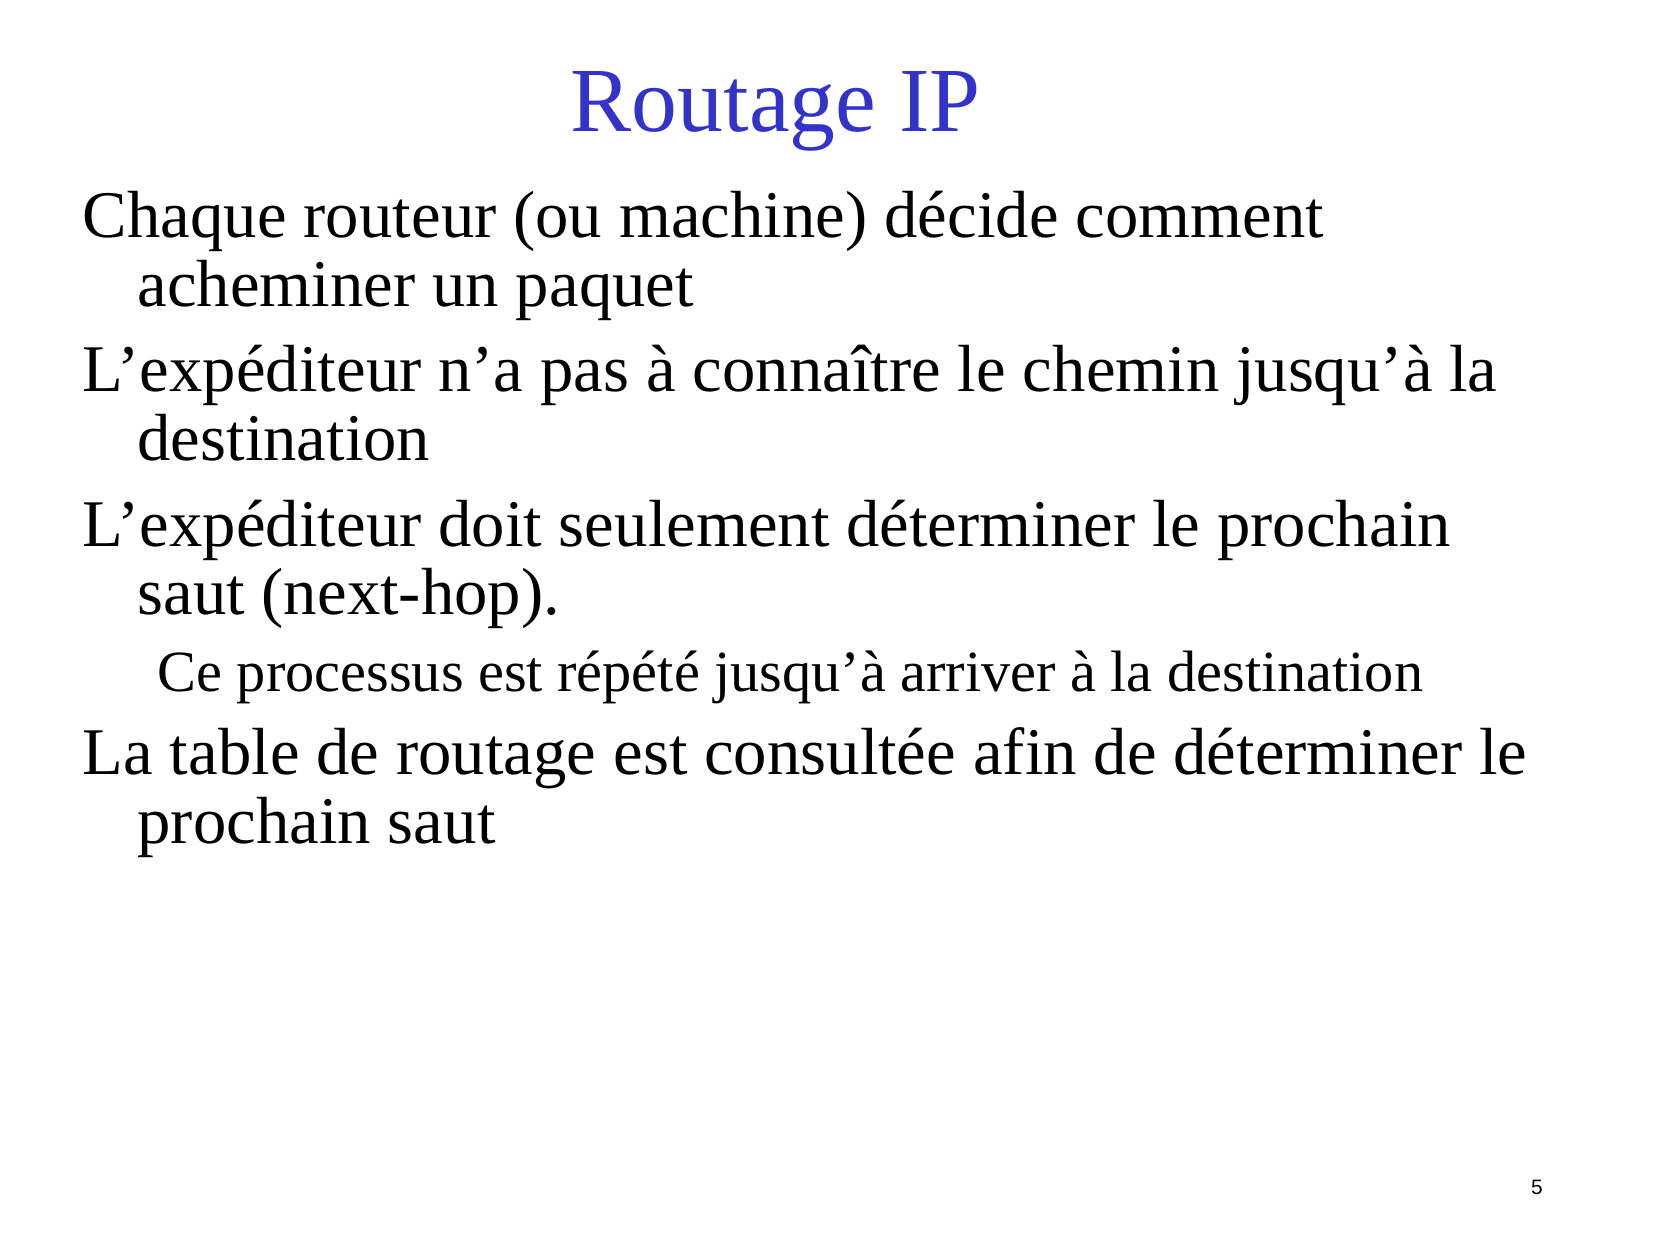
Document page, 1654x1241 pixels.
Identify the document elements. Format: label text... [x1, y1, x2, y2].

list Chaque routeur (ou machine) décide comment acheminer un paquet L’expéditeur n’a pas à connaître le chemin jusqu’à la destination L’expéditeur doit seulement déterminer le prochain saut (next-hop). Ce processus est répété jusqu’à arriver à la destination La table de routage est consultée afin de déterminer le prochain saut [68, 174, 1548, 1123]
title Routage IP [73, 0, 1479, 174]
